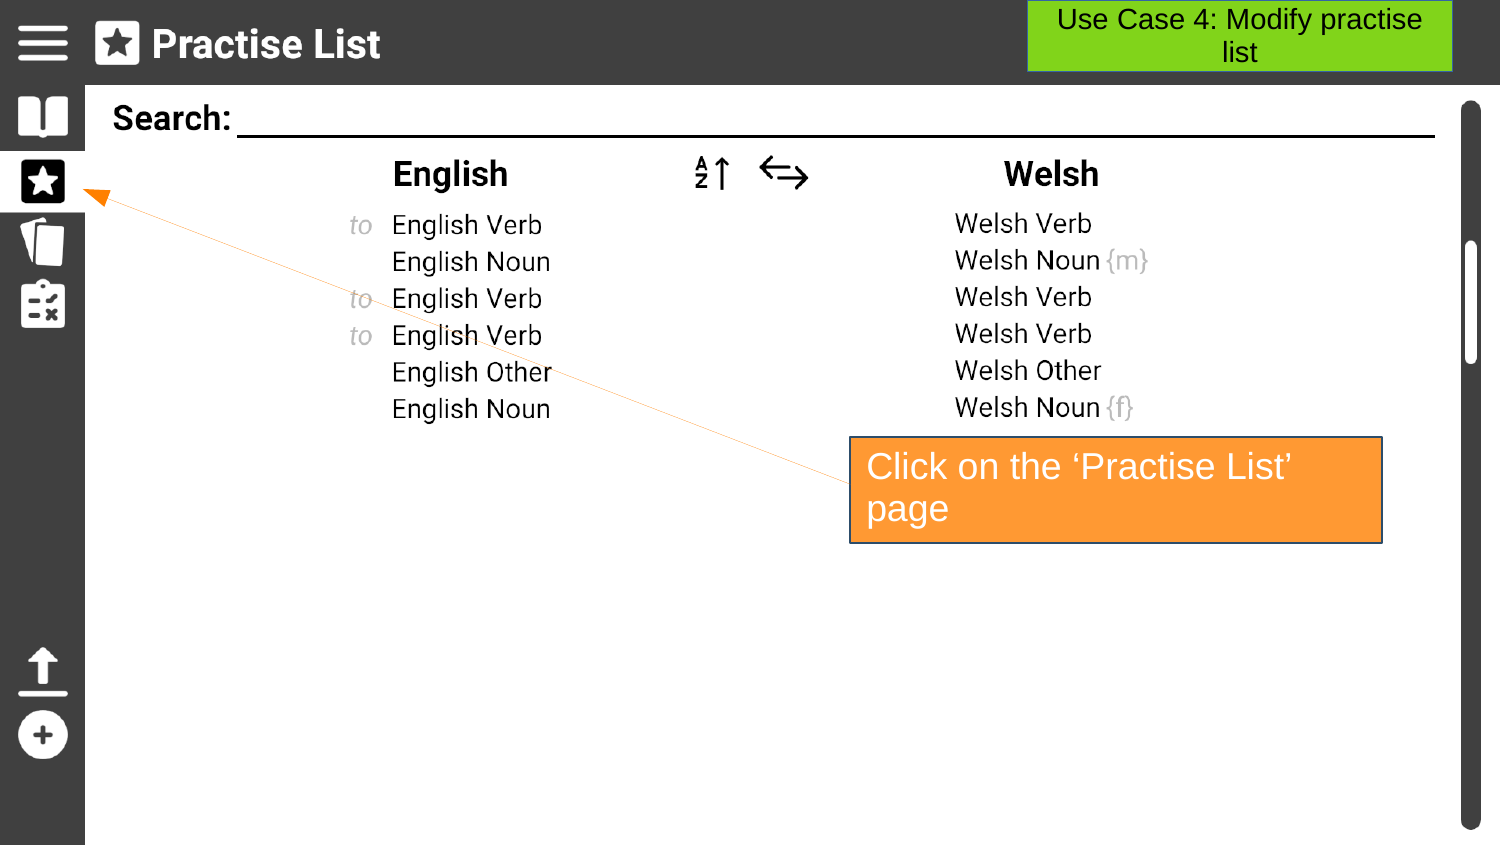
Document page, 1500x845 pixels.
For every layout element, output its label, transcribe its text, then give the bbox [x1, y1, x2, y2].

text_box Use Case 4: Modify practise list [1027, 0, 1453, 72]
text_box Click on the ‘Practise List’ page [850, 437, 1383, 544]
picture [0, 0, 1500, 845]
